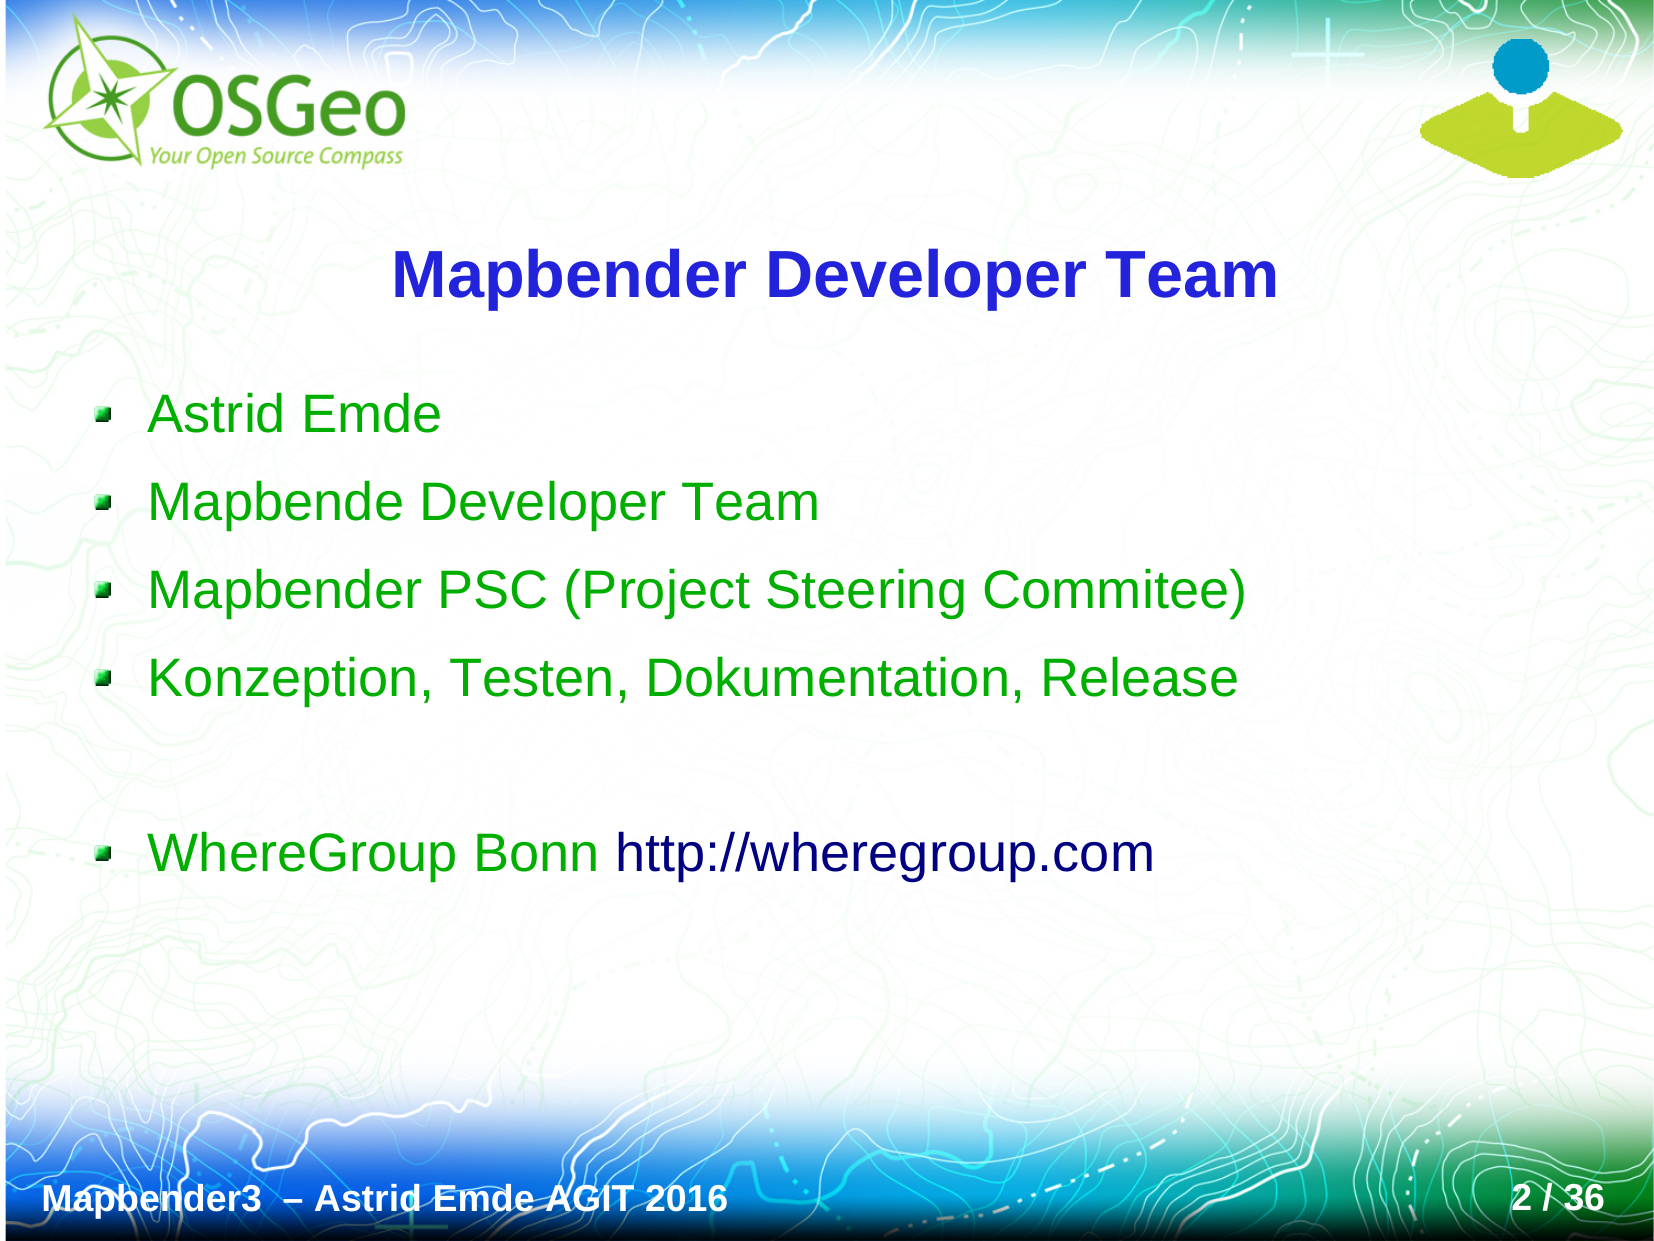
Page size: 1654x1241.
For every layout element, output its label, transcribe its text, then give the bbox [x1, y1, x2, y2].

picture [5, 0, 1654, 1241]
title Mapbender Developer Team [82, 200, 1571, 349]
list Astrid Emde Mapbende Developer Team Mapbender PSC (Project Steering Commitee) Konzeption, Testen, Dokumentation, Release WhereGroup Bonn http://wheregroup.com [76, 383, 1565, 1203]
